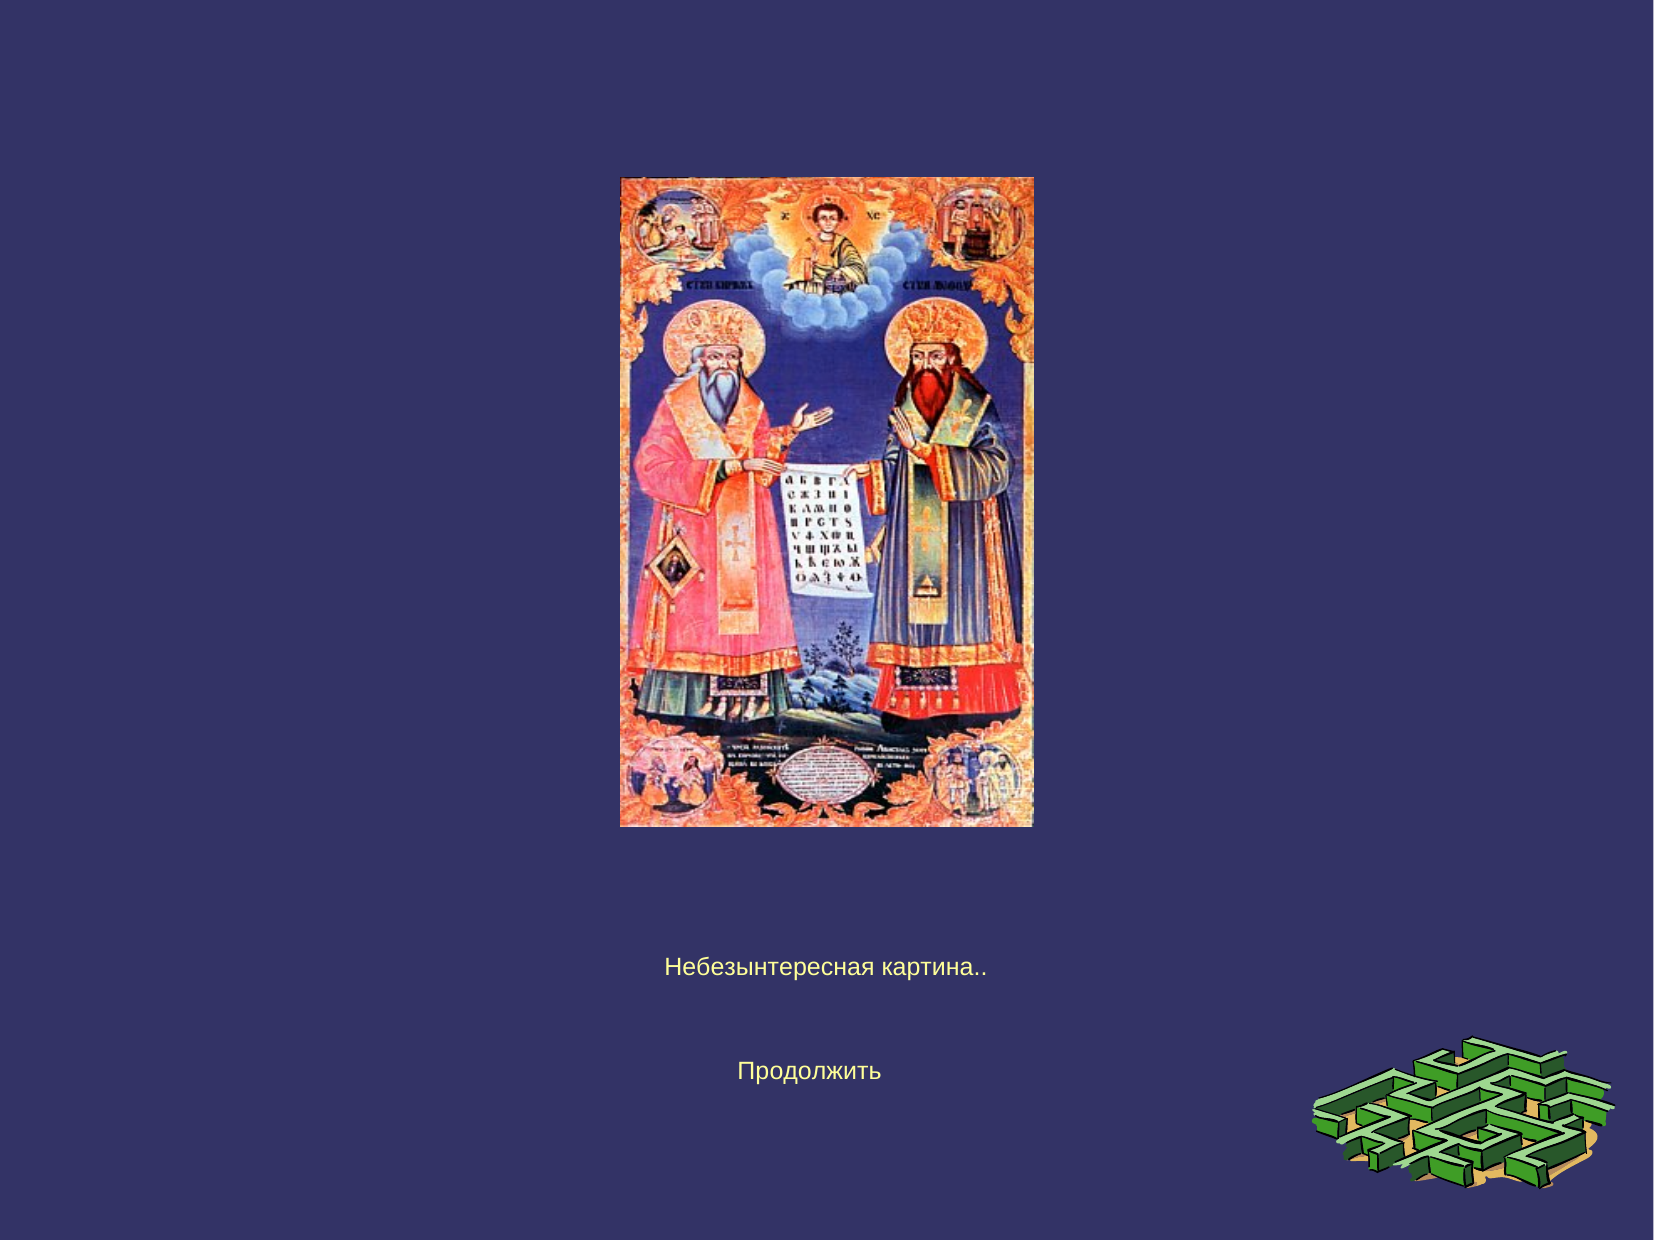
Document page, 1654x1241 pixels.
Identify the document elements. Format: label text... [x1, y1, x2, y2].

text_box Небезынтересная картина.. [649, 944, 1093, 988]
text_box Продолжить [708, 1049, 919, 1093]
picture [620, 177, 1034, 827]
